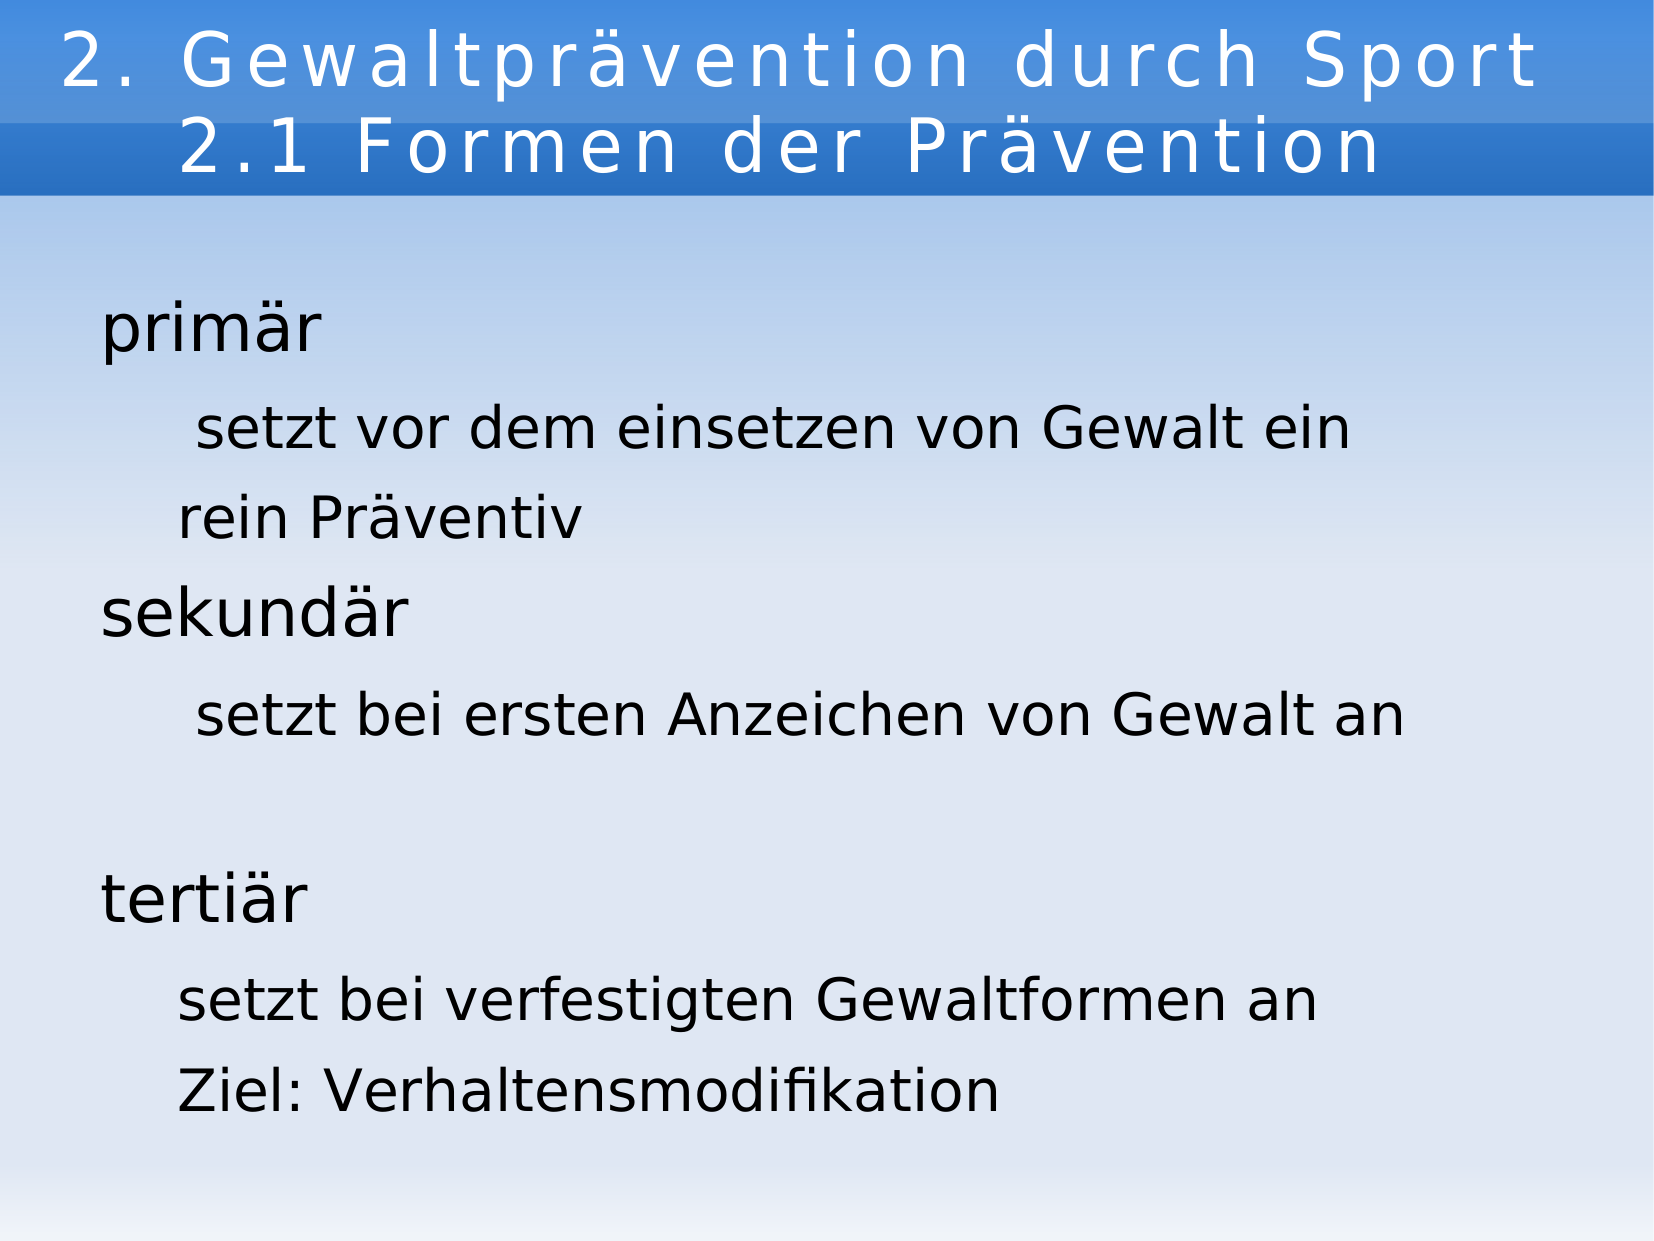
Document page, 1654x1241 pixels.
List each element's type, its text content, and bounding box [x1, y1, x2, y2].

picture [0, 0, 1654, 1241]
title 2. Gewaltprävention durch Sport 2.1 Formen der Prävention [59, 15, 1625, 192]
list primär setzt vor dem einsetzen von Gewalt ein rein Präventiv sekundär setzt bei ersten Anzeichen von Gewalt an tertiär setzt bei verfestigten Gewaltformen an Ziel: Verhaltensmodifikation [82, 290, 1571, 1144]
